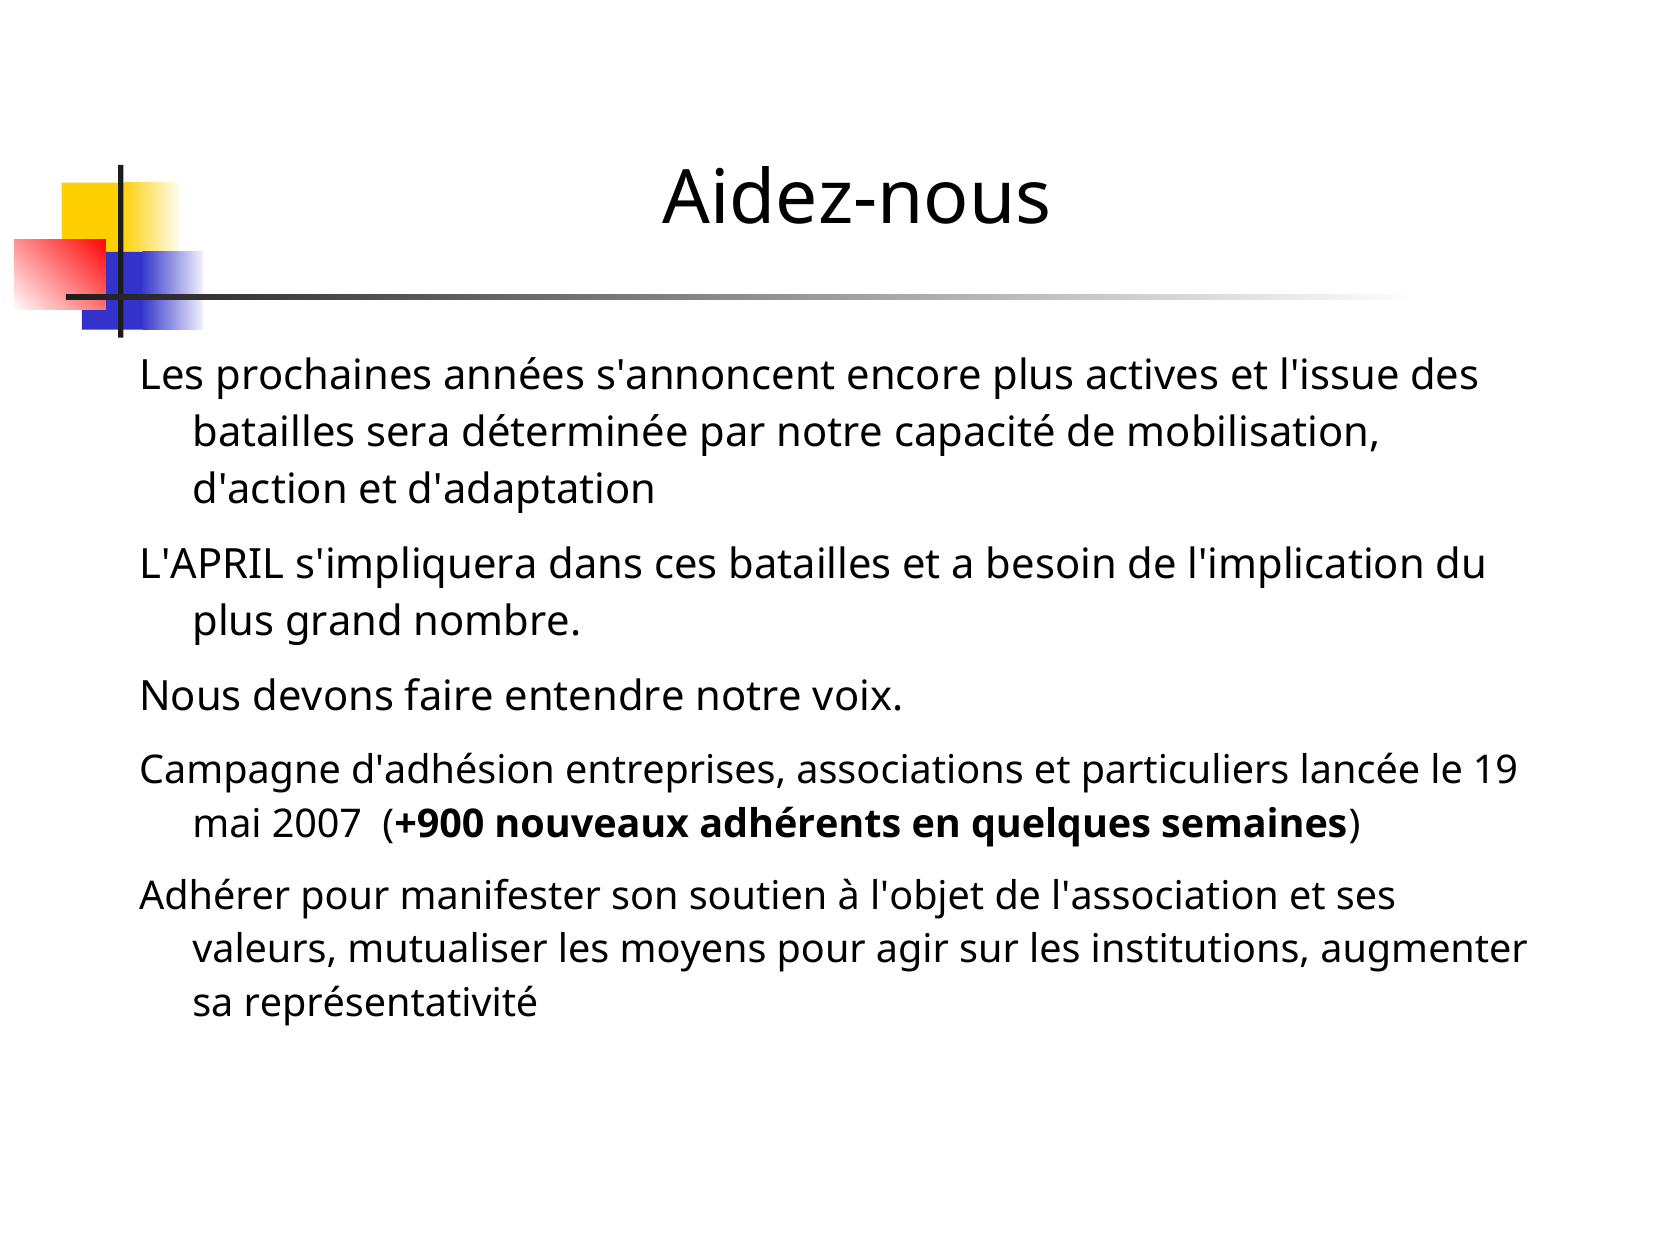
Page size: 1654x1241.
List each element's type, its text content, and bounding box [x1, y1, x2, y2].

title Aidez-nous [121, 91, 1534, 299]
list Les prochaines années s'annoncent encore plus actives et l'issue des batailles sera déterminée par notre capacité de mobilisation, d'action et d'adaptation L'APRIL s'impliquera dans ces batailles et a besoin de l'implication du plus grand nombre. Nous devons faire entendre notre voix. Campagne d'adhésion entreprises, associations et particuliers lancée le 19 mai 2007 (+900 nouveaux adhérents en quelques semaines) Adhérer pour manifester son soutien à l'objet de l'association et ses valeurs, mutualiser les moyens pour agir sur les institutions, augmenter sa représentativité [121, 344, 1534, 1127]
